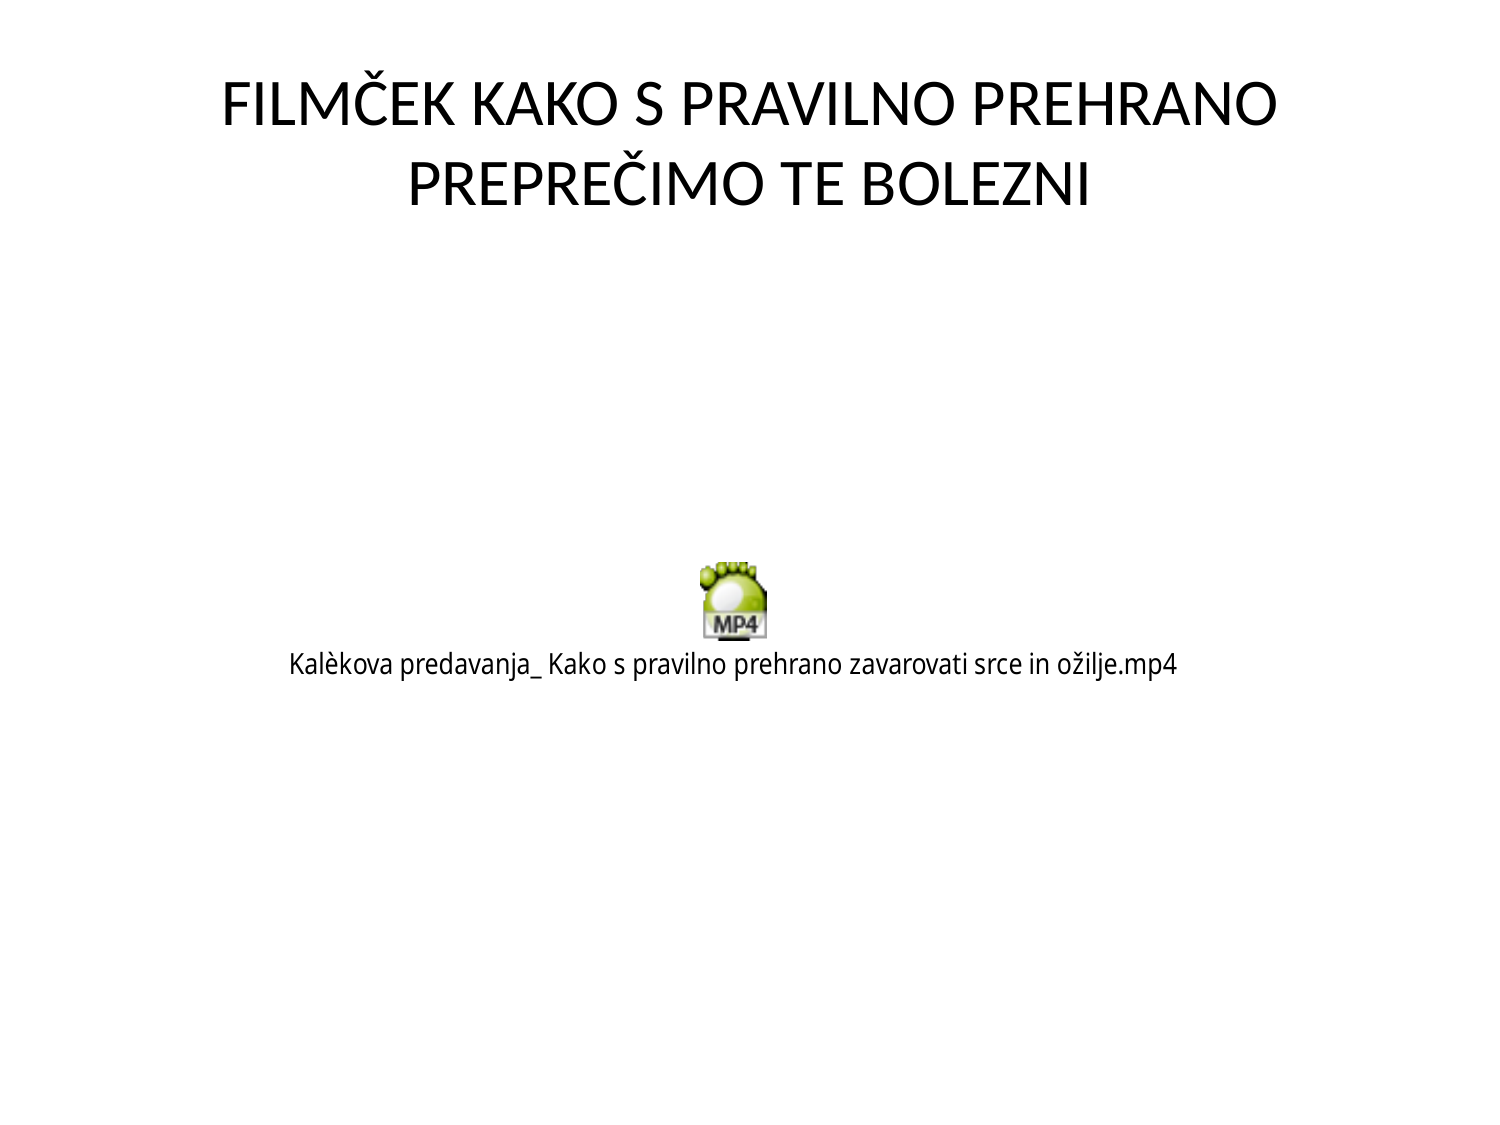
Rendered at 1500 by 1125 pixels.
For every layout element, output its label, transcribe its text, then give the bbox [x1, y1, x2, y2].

chart [218, 562, 1254, 693]
picture [216, 562, 1251, 692]
title FILMČEK KAKO S PRAVILNO PREHRANO PREPREČIMO TE BOLEZNI [75, 45, 1425, 233]
